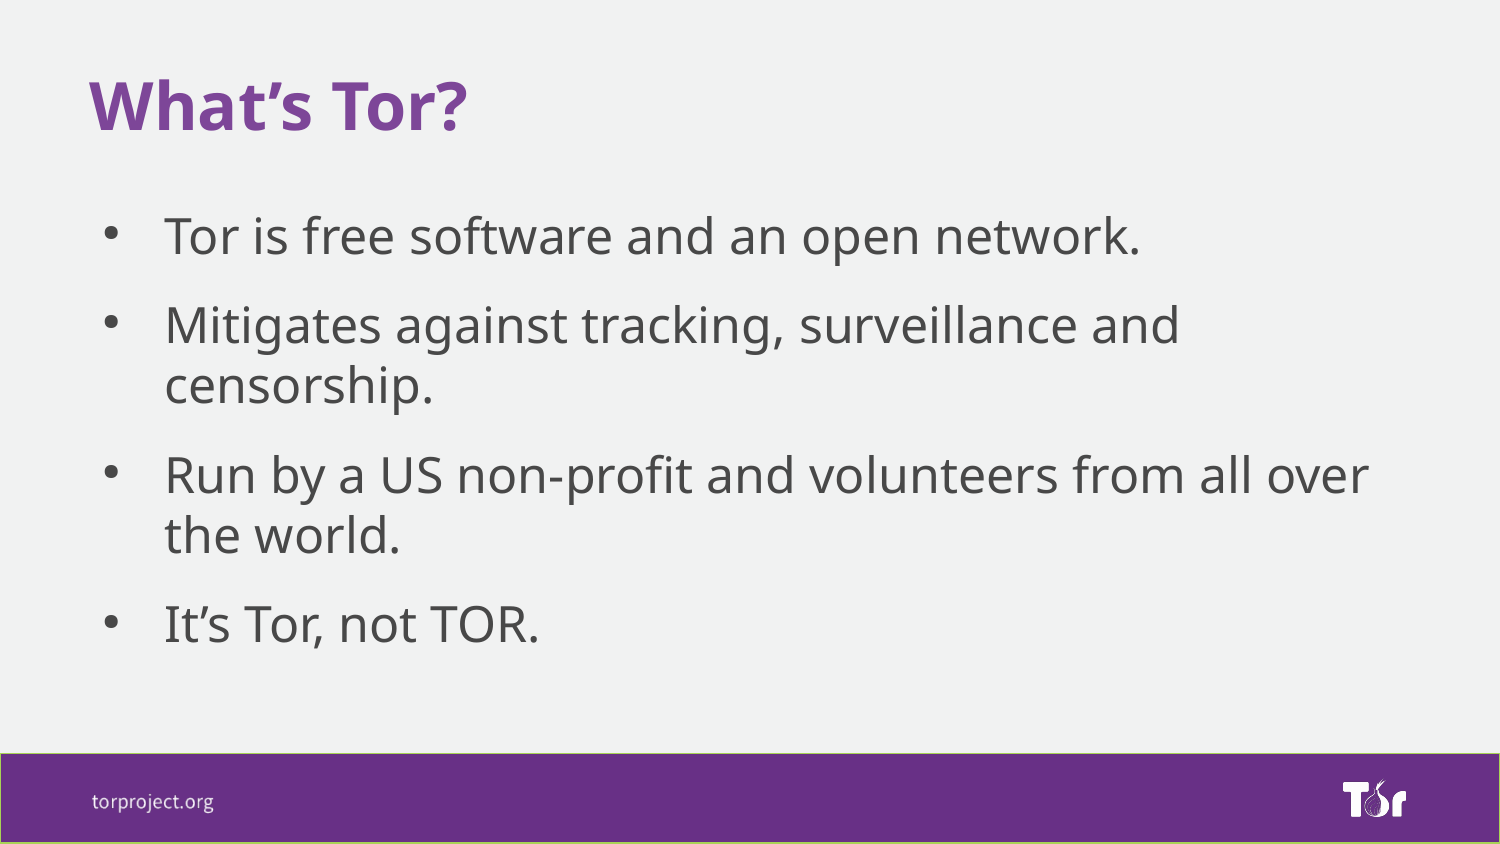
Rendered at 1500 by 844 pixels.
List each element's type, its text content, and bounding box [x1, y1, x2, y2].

picture [1343, 778, 1406, 817]
text_box What’s Tor? [75, 33, 1425, 174]
picture [75, 780, 604, 821]
text_box Tor is free software and an open network. Mitigates against tracking, surveillance and censorship. Run by a US non-profit and volunteers from all over the world. It’s Tor, not TOR. [75, 196, 1425, 754]
